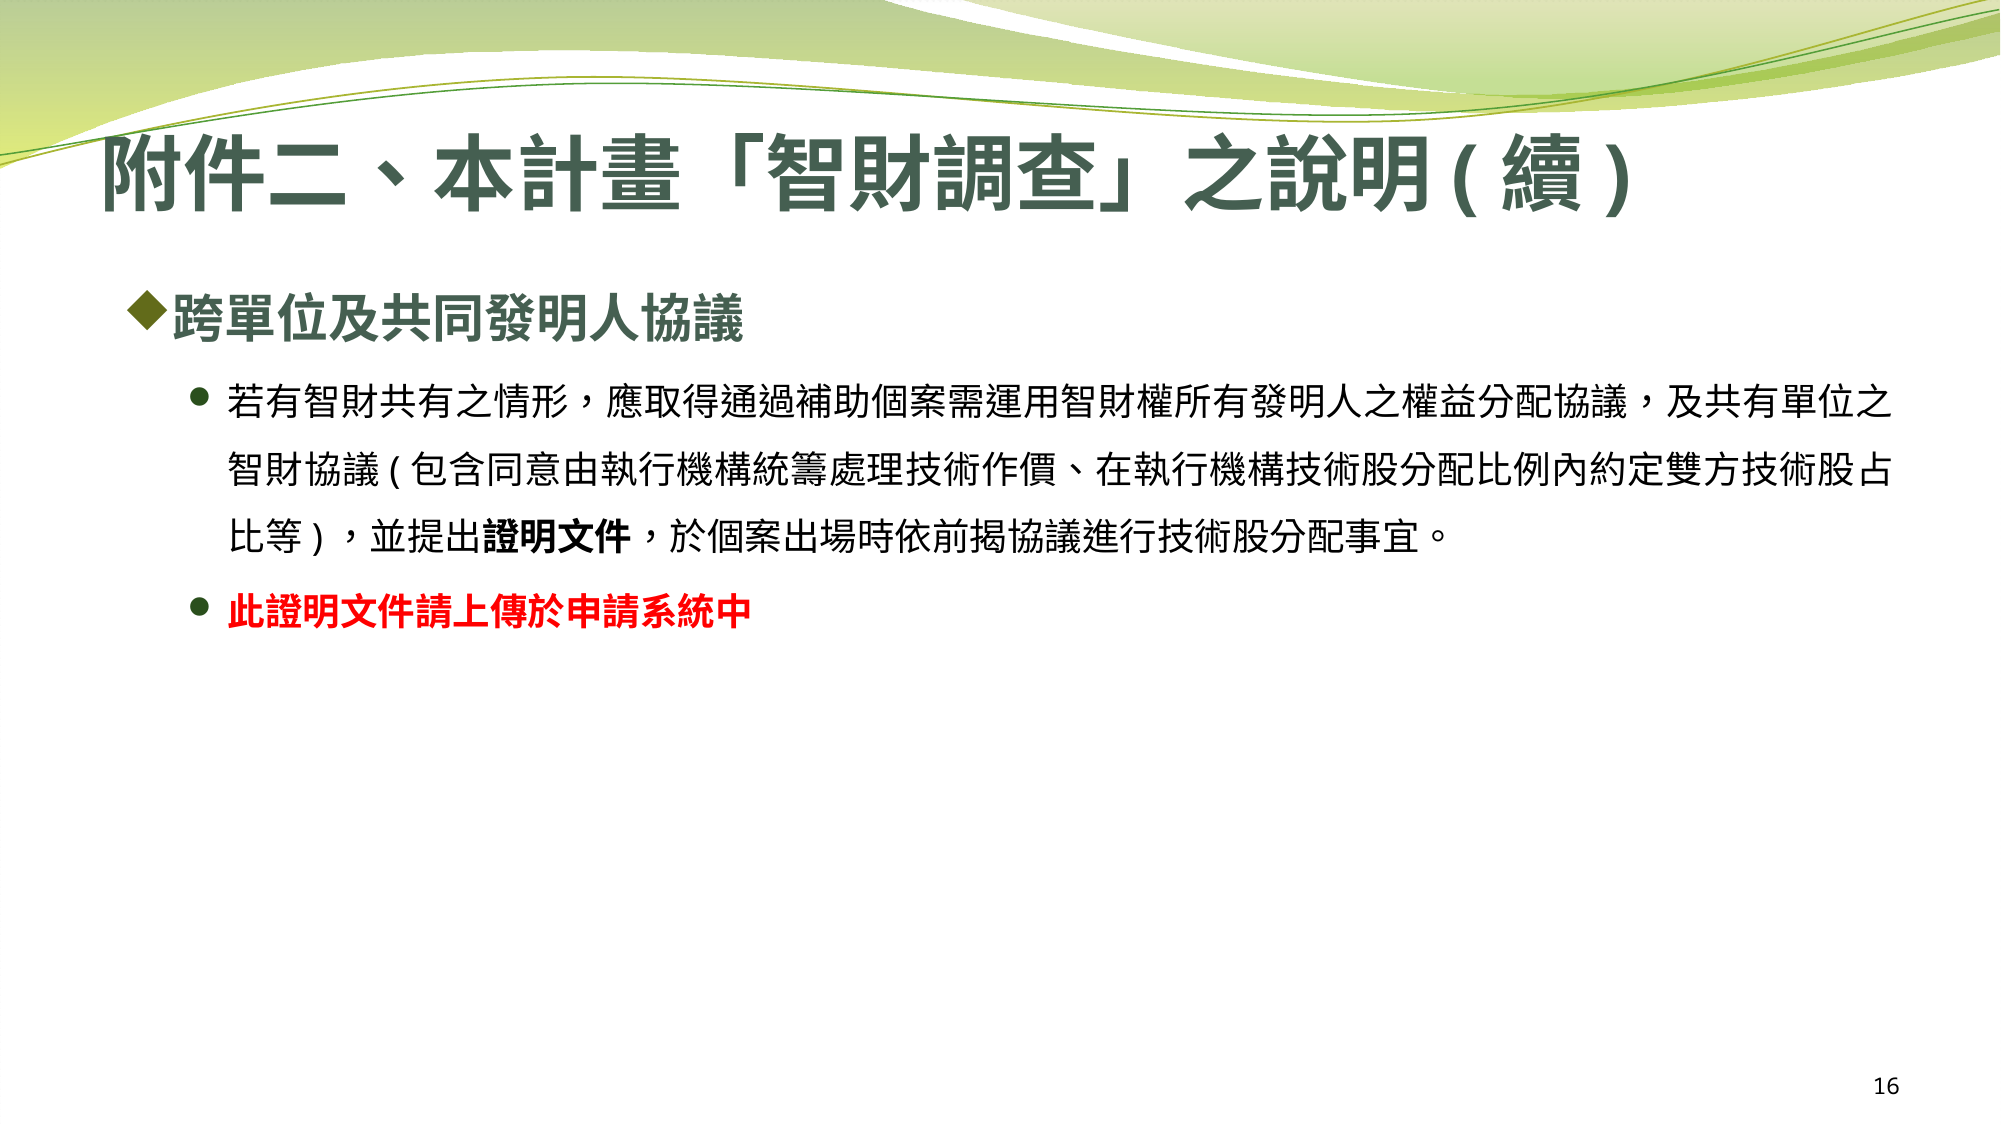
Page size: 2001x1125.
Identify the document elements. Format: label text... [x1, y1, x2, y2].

slide_number <編號> [1733, 1042, 1900, 1103]
list 跨單位及共同發明人協議 若有智財共有之情形，應取得通過補助個案需運用智財權所有發明人之權益分配協議，及共有單位之智財協議(包含同意由執行機構統籌處理技術作價、在執行機構技術股分配比例內約定雙方技術股占比等)，並提出證明文件，於個案出場時依前揭協議進行技術股分配事宜。 此證明文件請上傳於申請系統中 [108, 247, 1909, 968]
title 附件二、本計畫「智財調查」之說明(續) [99, 33, 1900, 222]
